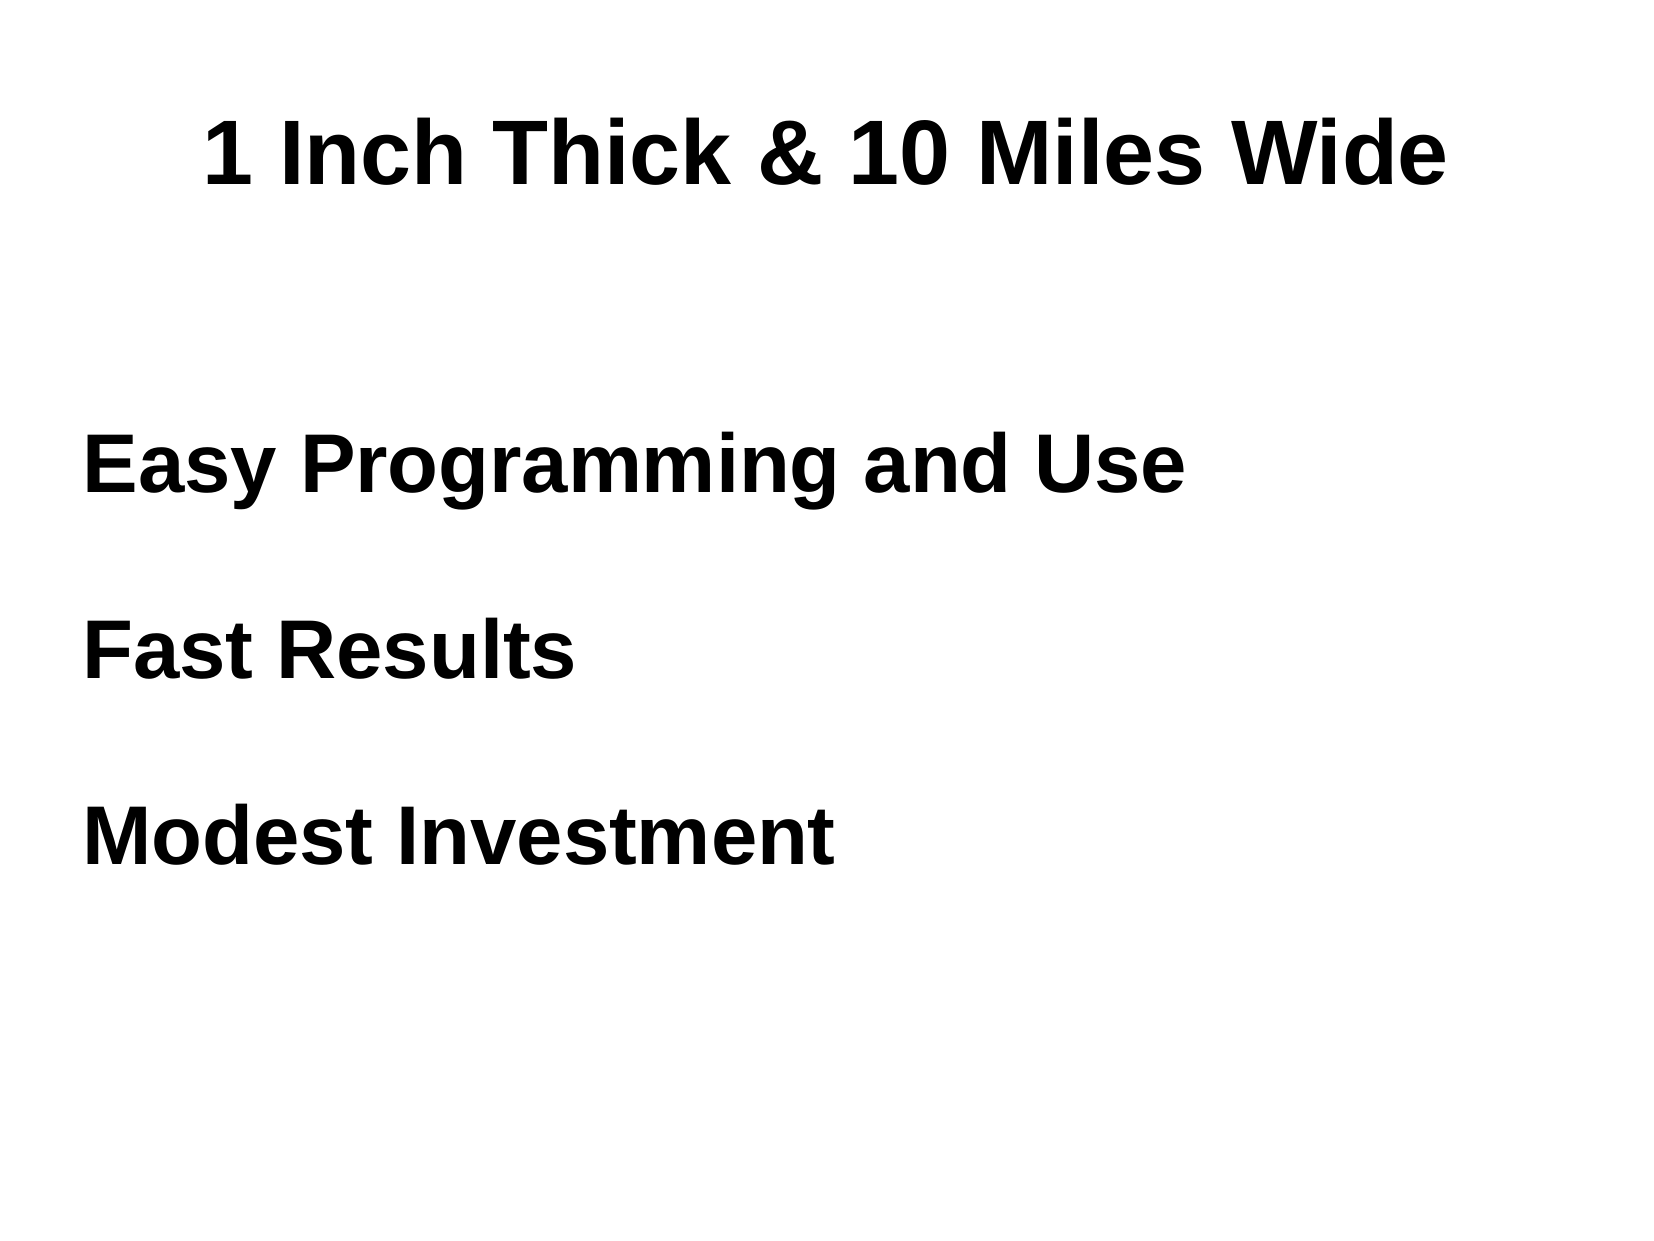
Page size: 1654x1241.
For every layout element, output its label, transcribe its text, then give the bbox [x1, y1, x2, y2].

subtitle Easy Programming and Use Fast Results Modest Investment [82, 290, 1571, 1010]
title 1 Inch Thick & 10 Miles Wide [82, 49, 1571, 257]
